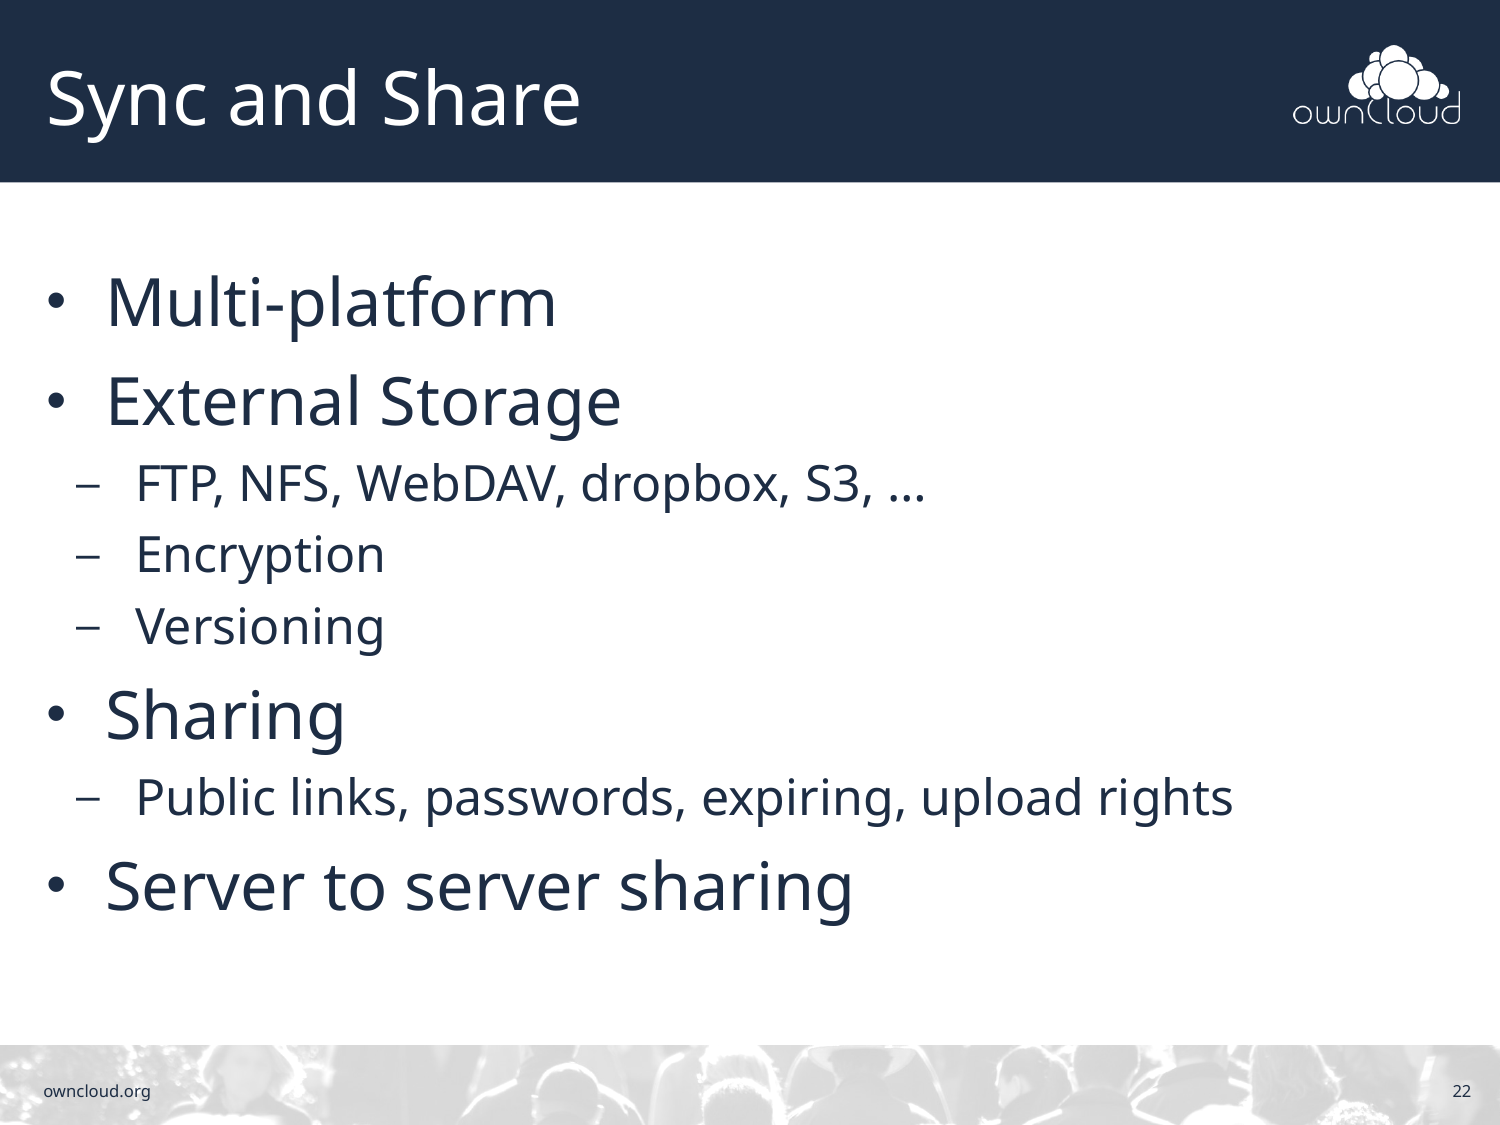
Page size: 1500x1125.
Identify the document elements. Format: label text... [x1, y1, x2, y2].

list Multi-platform External Storage FTP, NFS, WebDAV, dropbox, S3, … Encryption Versioning Sharing Public links, passwords, expiring, upload rights Server to server sharing [46, 254, 1465, 1026]
title Sync and Share [46, 5, 1258, 187]
picture [0, 1045, 1500, 1125]
picture [1293, 45, 1460, 124]
